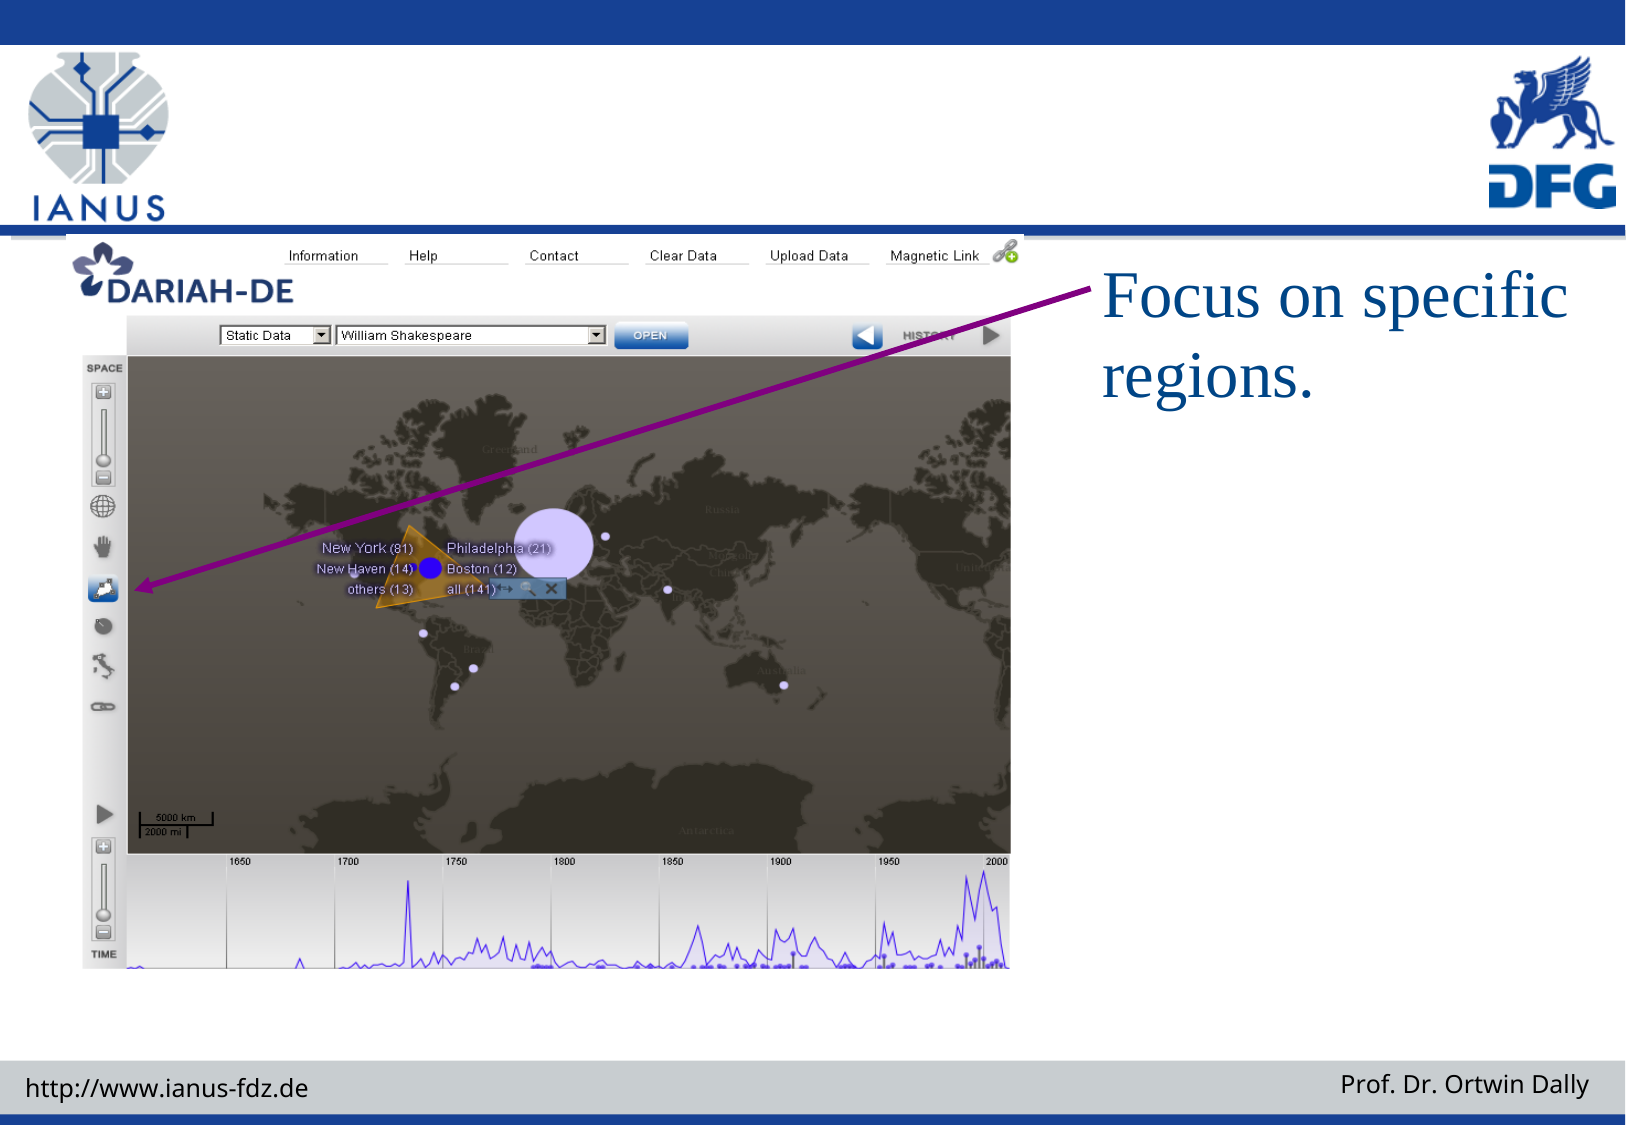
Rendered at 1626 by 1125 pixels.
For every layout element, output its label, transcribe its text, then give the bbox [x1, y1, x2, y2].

picture [17, 45, 180, 224]
text_box Focus on specific regions. [1087, 243, 1626, 977]
picture [1489, 54, 1616, 209]
picture [66, 234, 1024, 981]
